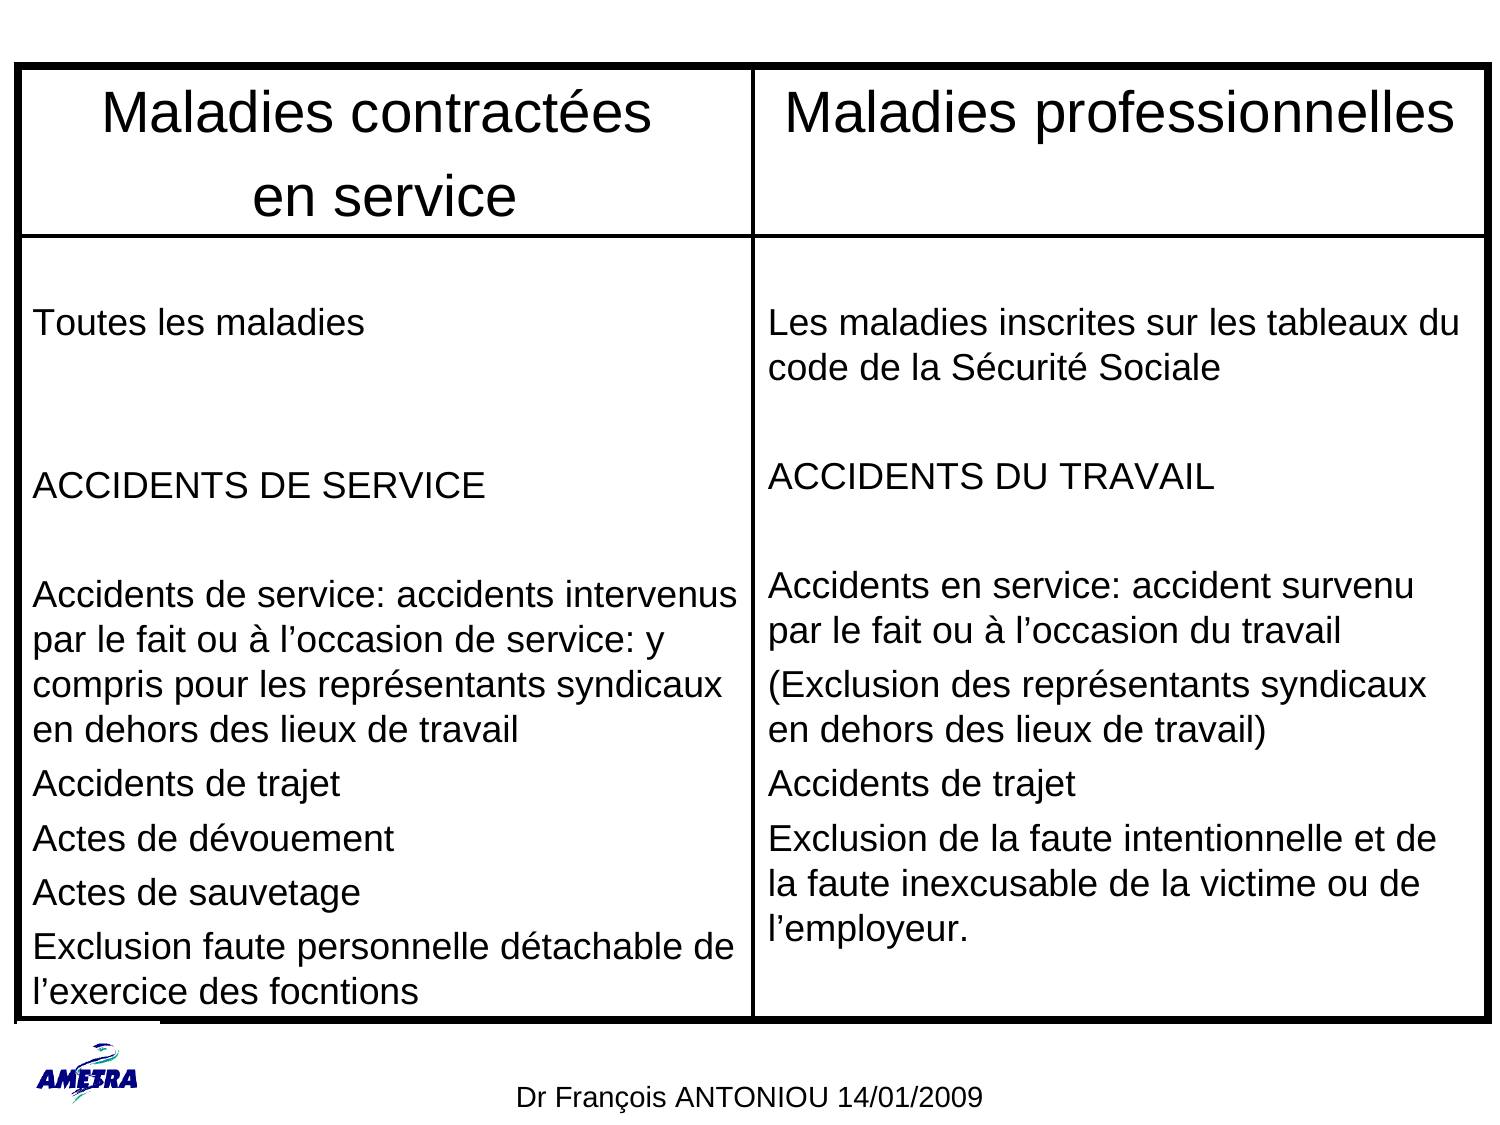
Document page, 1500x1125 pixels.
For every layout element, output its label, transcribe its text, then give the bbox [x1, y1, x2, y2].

table_header Maladies professionnelles [755, 70, 1484, 234]
table_cell Les maladies inscrites sur les tableaux du code de la Sécurité Sociale ACCIDENTS DU TRAVAIL Accidents en service: accident survenu par le fait ou à l’occasion du travail (Exclusion des représentants syndicaux en dehors des lieux de travail) Accidents de trajet Exclusion de la faute intentionnelle et de la faute inexcusable de la victime ou de l’employeur. [755, 238, 1484, 1016]
table_cell Toutes les maladies ACCIDENTS DE SERVICE Accidents de service: accidents intervenus par le fait ou à l’occasion de service: y compris pour les représentants syndicaux en dehors des lieux de travail Accidents de trajet Actes de dévouement Actes de sauvetage Exclusion faute personnelle détachable de l’exercice des focntions [22, 238, 751, 1016]
table_header Maladies contractées en service [22, 70, 751, 234]
picture [17, 1021, 160, 1125]
